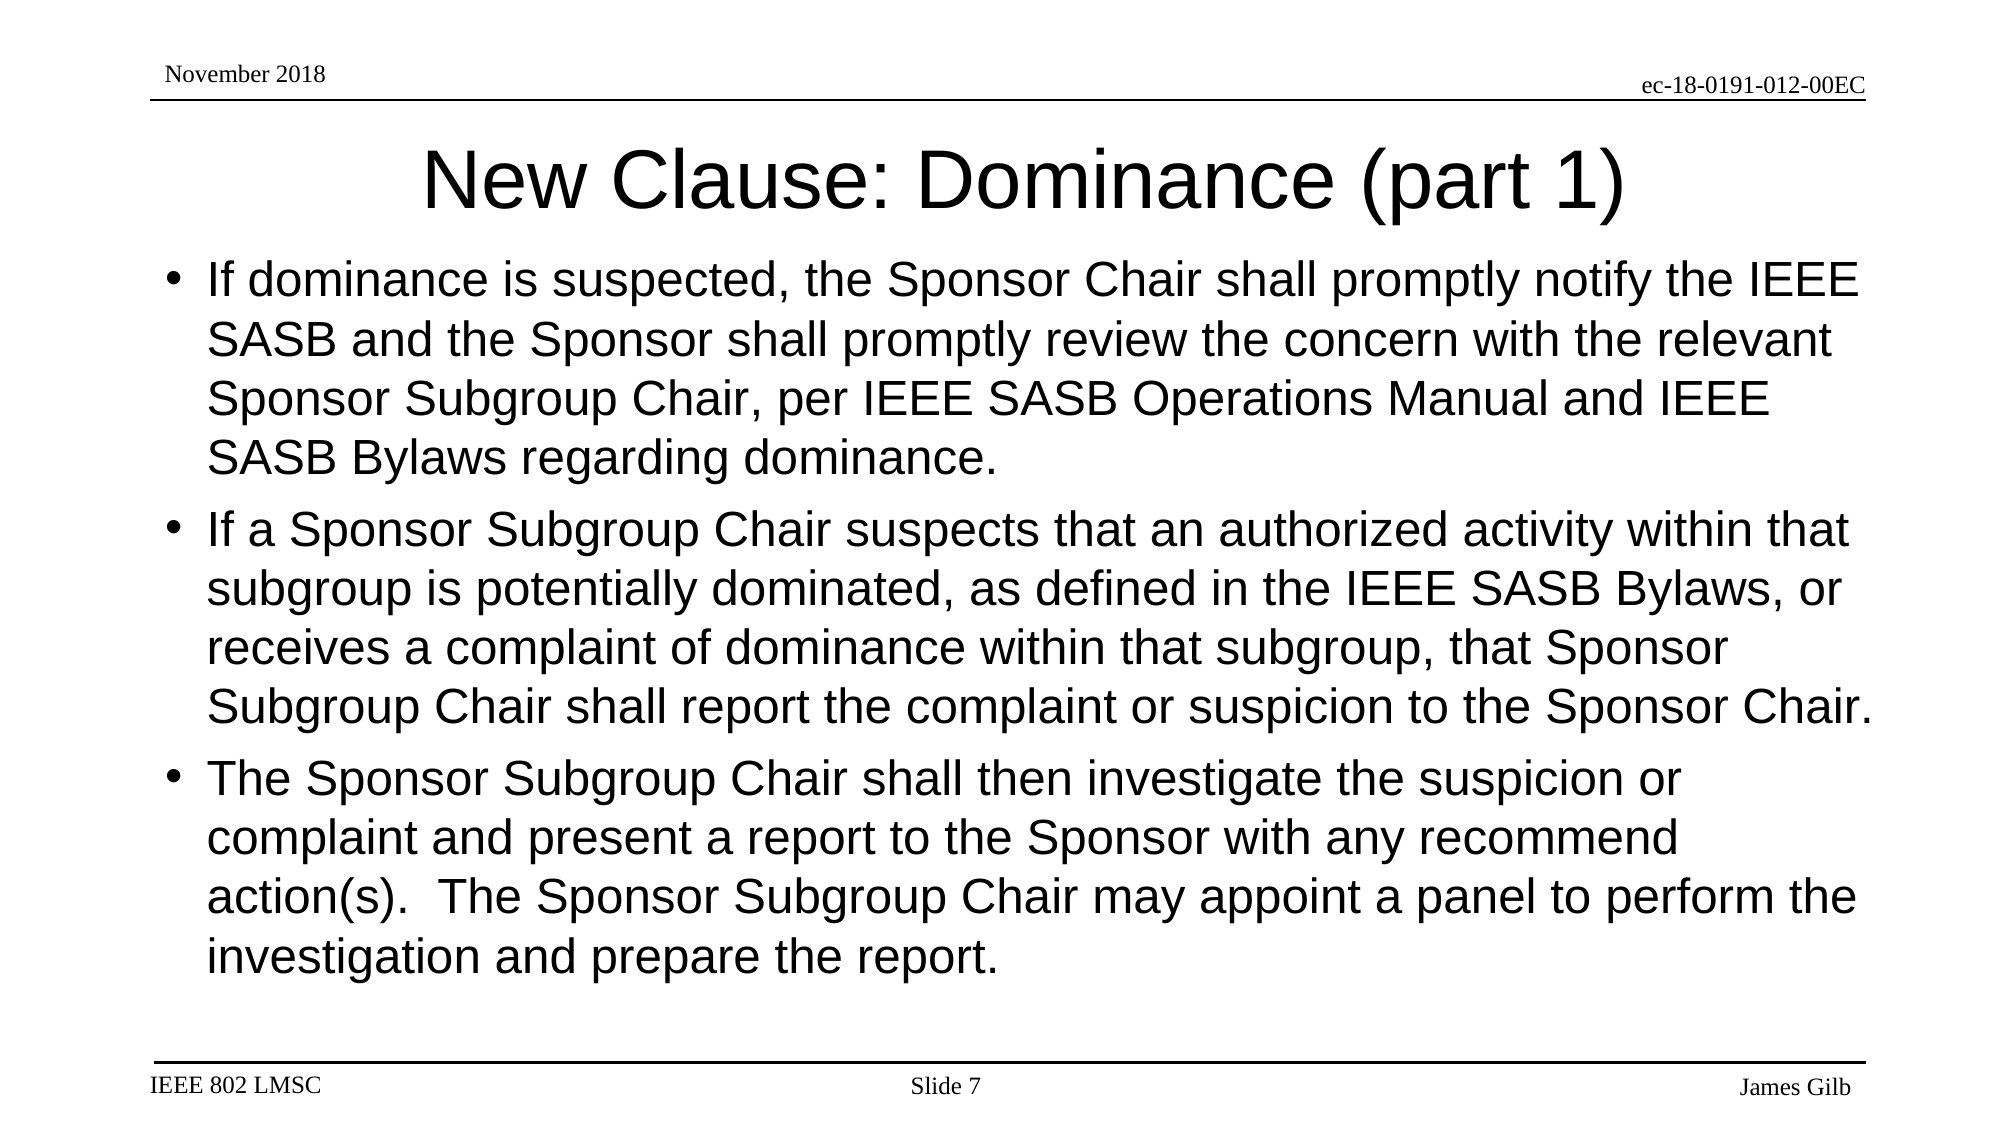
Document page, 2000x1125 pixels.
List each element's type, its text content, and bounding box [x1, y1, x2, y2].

title New Clause: Dominance (part 1) [149, 112, 1900, 238]
list If dominance is suspected, the Sponsor Chair shall promptly notify the IEEE SASB and the Sponsor shall promptly review the concern with the relevant Sponsor Subgroup Chair, per IEEE SASB Operations Manual and IEEE SASB Bylaws regarding dominance. If a Sponsor Subgroup Chair suspects that an authorized activity within that subgroup is potentially dominated, as defined in the IEEE SASB Bylaws, or receives a complaint of dominance within that subgroup, that Sponsor Subgroup Chair shall report the complaint or suspicion to the Sponsor Chair. The Sponsor Subgroup Chair shall then investigate the suspicion or complaint and present a report to the Sponsor with any recommend action(s). The Sponsor Subgroup Chair may appoint a panel to perform the investigation and prepare the report. [149, 239, 1900, 1051]
